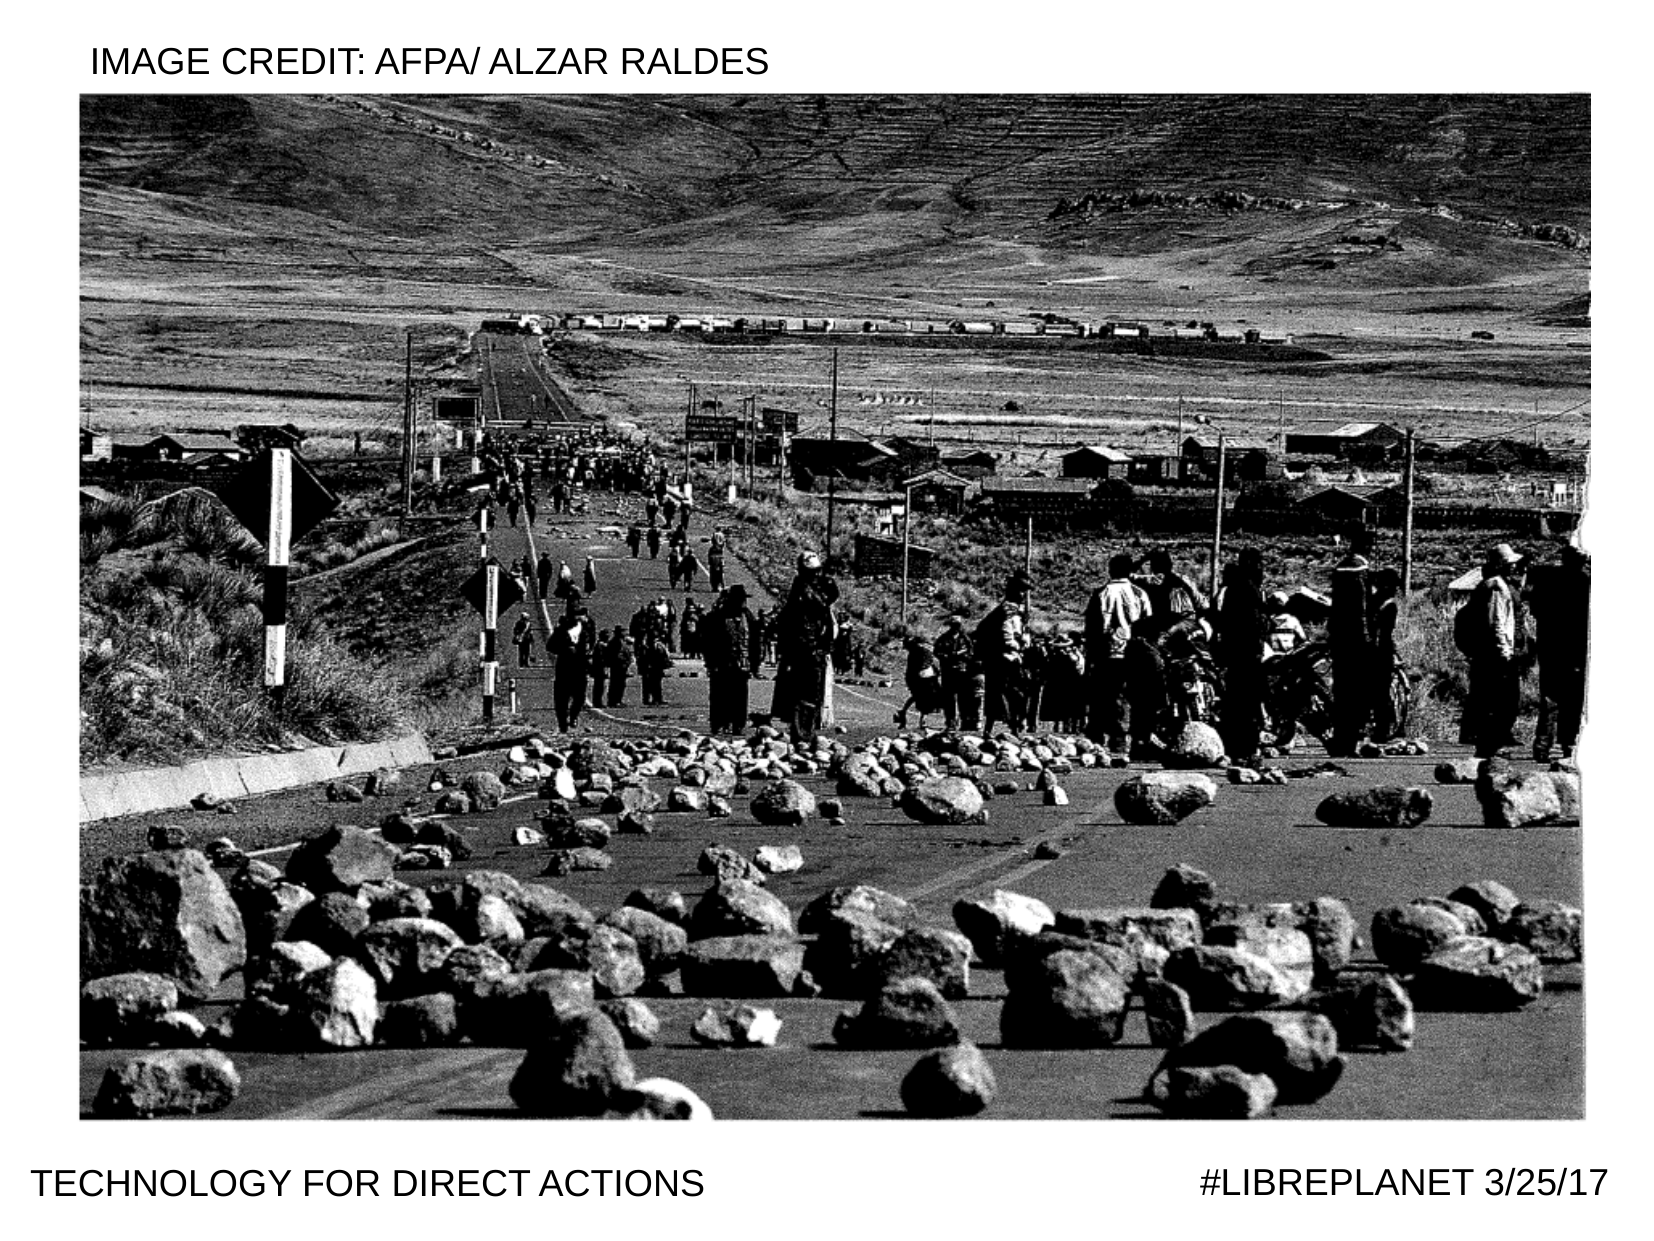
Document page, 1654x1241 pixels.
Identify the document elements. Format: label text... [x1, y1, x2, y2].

title TECHNOLOGY FOR DIRECT ACTIONS [30, 1140, 736, 1228]
picture [75, 89, 1591, 1126]
subtitle #LIBREPLANET 3/25/17 [1200, 1150, 1628, 1216]
text_box IMAGE CREDIT: AFPA/ ALZAR RALDES [75, 33, 856, 91]
